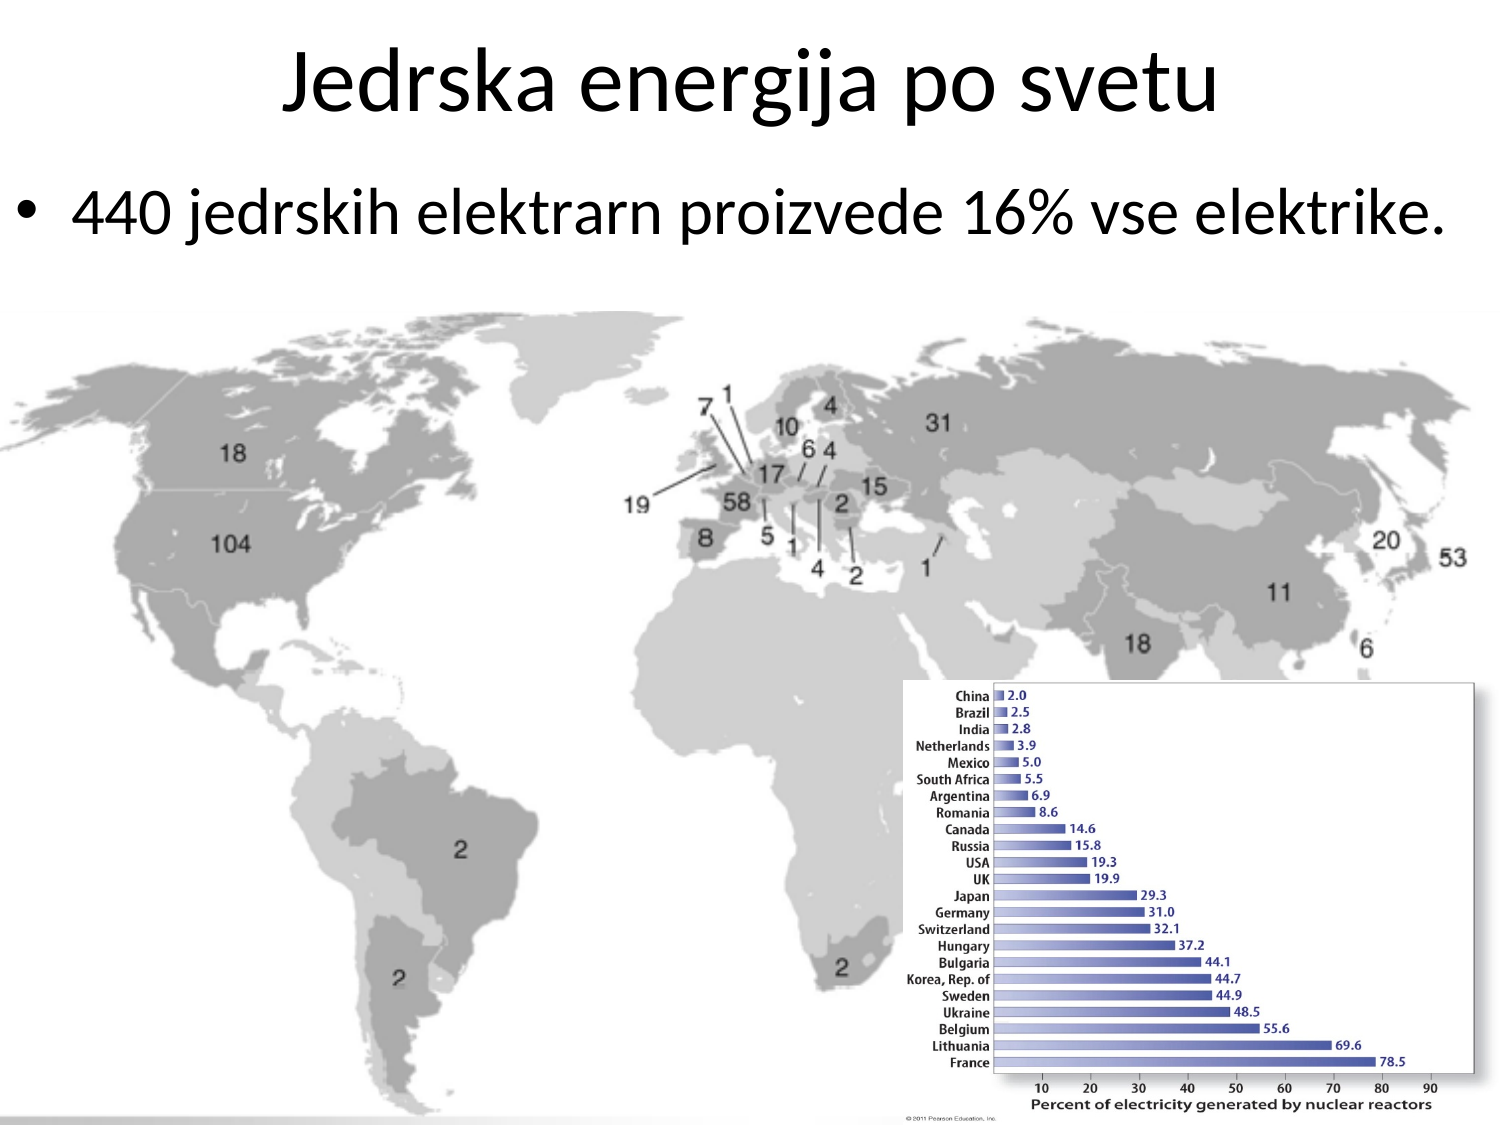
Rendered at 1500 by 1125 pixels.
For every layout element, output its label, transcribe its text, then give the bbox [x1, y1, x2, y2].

text_box 440 jedrskih elektrarn proizvede 16% vse elektrike. [0, 160, 1500, 929]
text_box Jedrska energija po svetu [76, 0, 1427, 149]
picture [0, 680, 1500, 1125]
